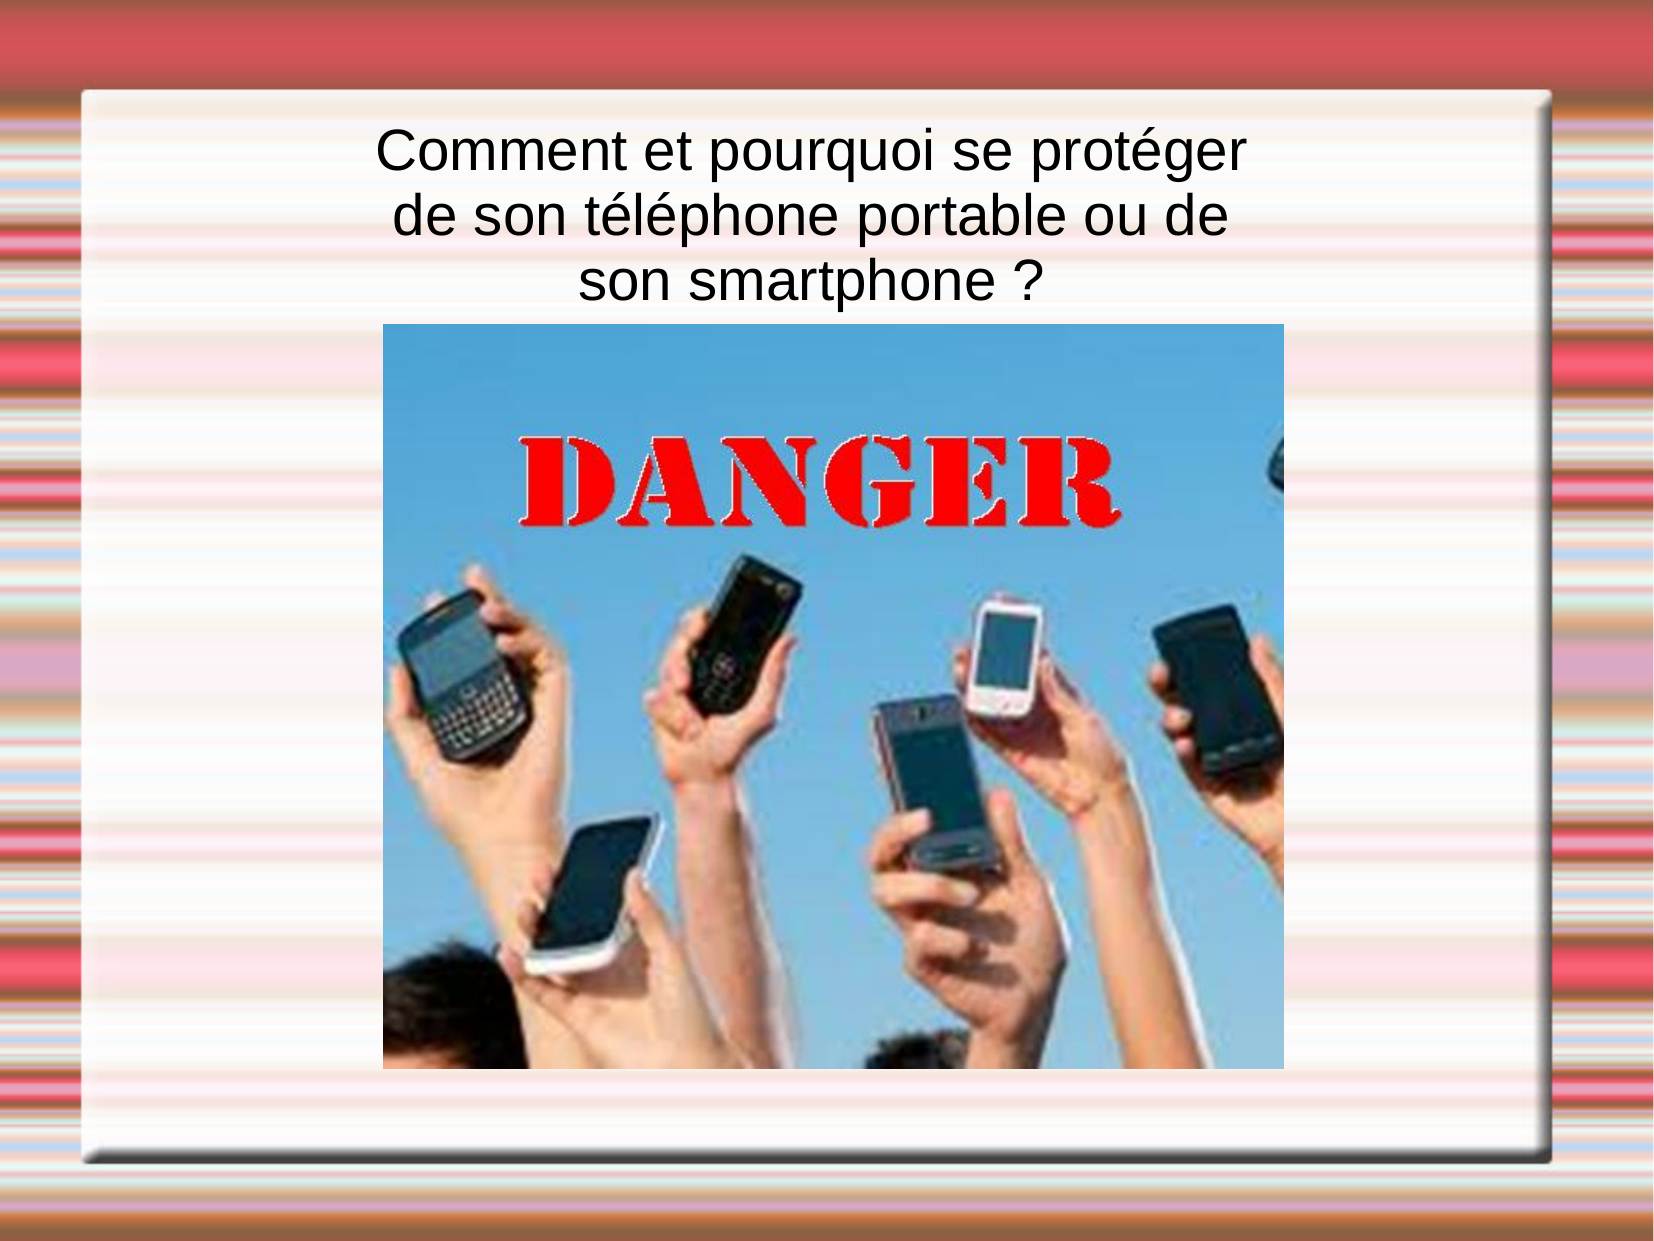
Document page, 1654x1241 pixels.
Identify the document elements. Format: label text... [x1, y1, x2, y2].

picture [0, 0, 1654, 1241]
text_box Comment et pourquoi se protéger de son téléphone portable ou de son smartphone ? [354, 118, 1270, 313]
